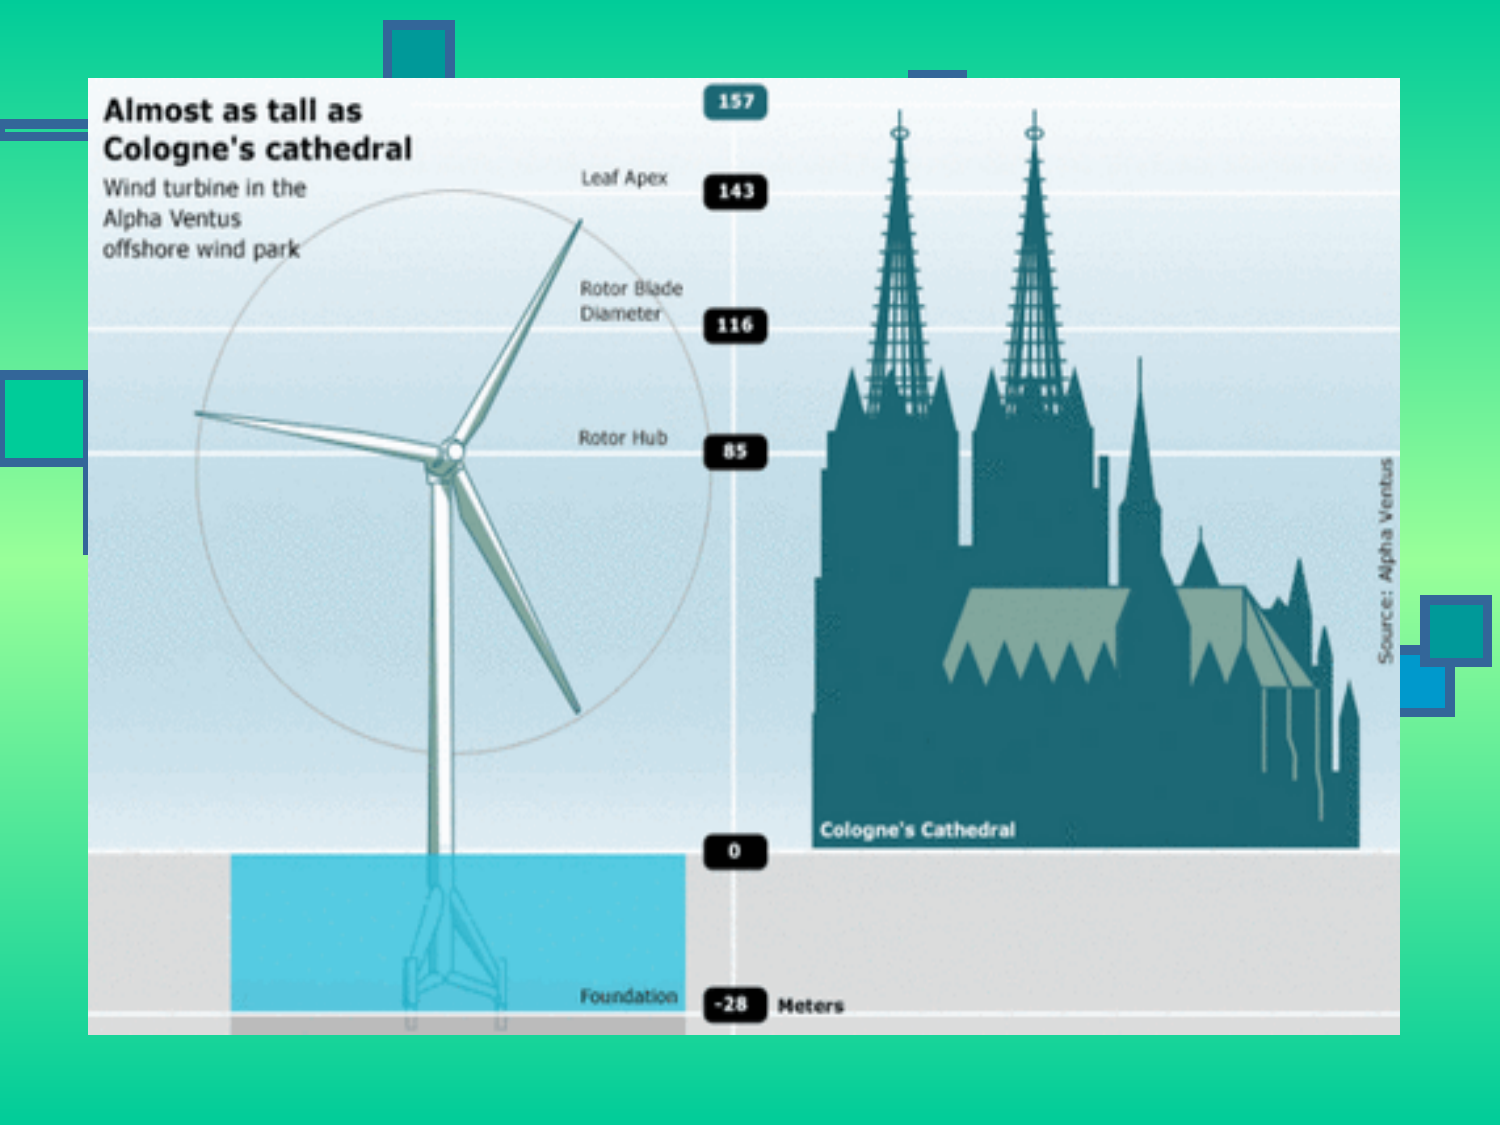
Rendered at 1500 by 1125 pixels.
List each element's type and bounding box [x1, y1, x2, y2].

picture [88, 78, 1400, 1035]
